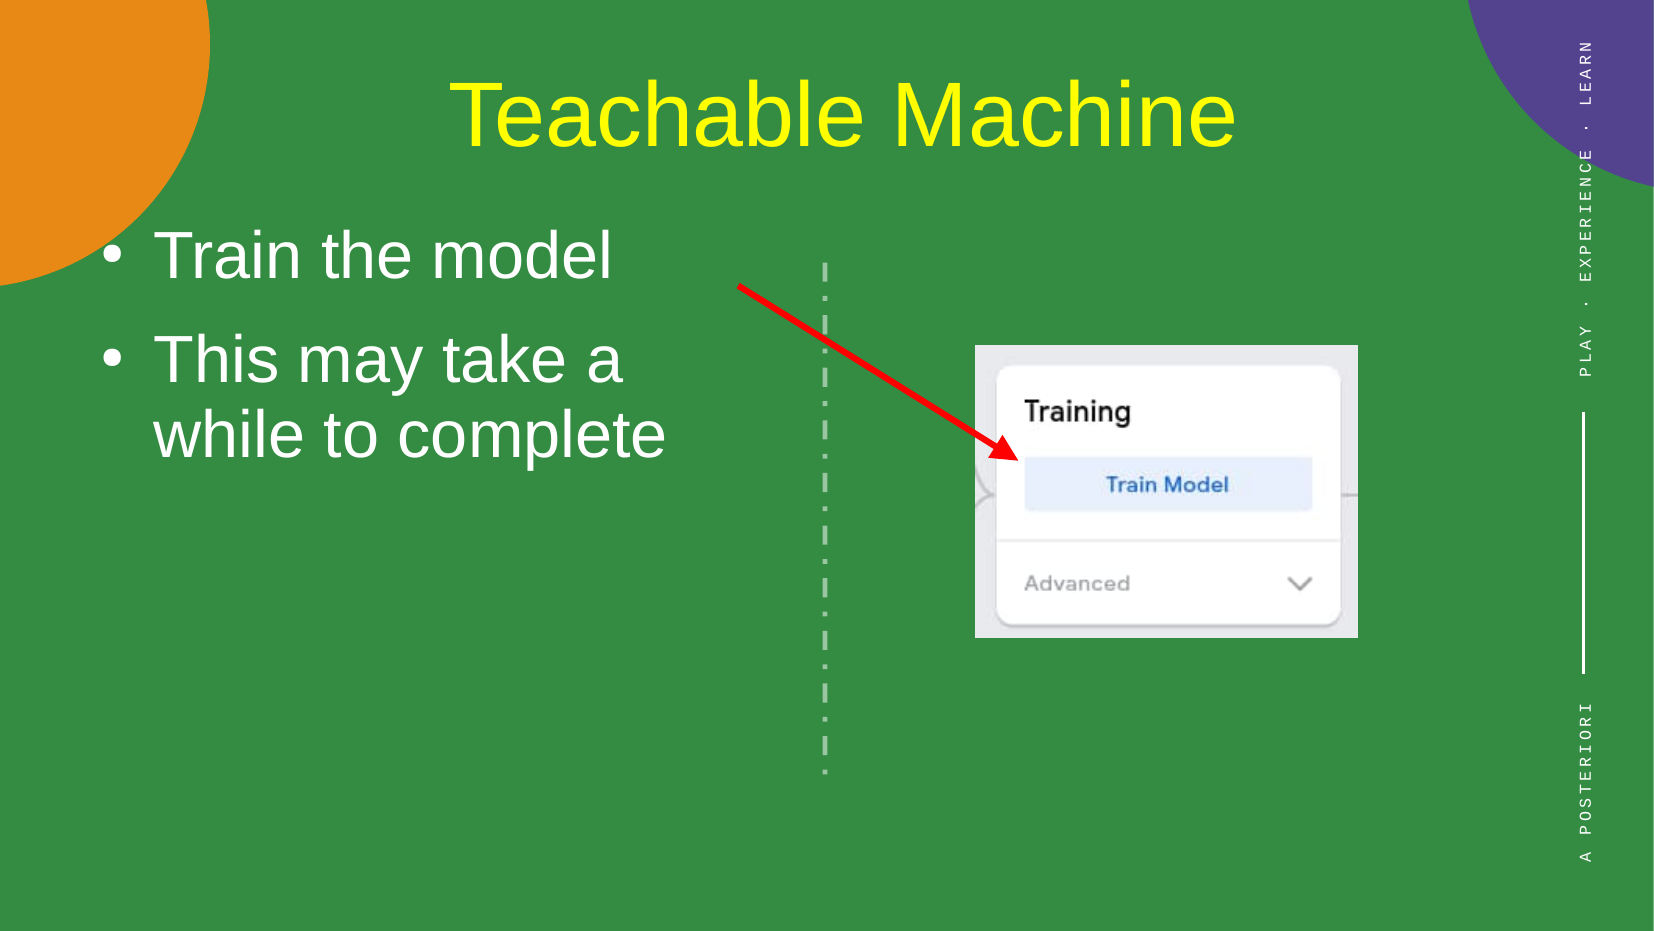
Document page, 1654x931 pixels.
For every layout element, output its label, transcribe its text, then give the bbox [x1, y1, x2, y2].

picture [975, 345, 1358, 638]
list Train the model This may take a while to complete [82, 217, 788, 758]
title Teachable Machine [187, 37, 1501, 193]
